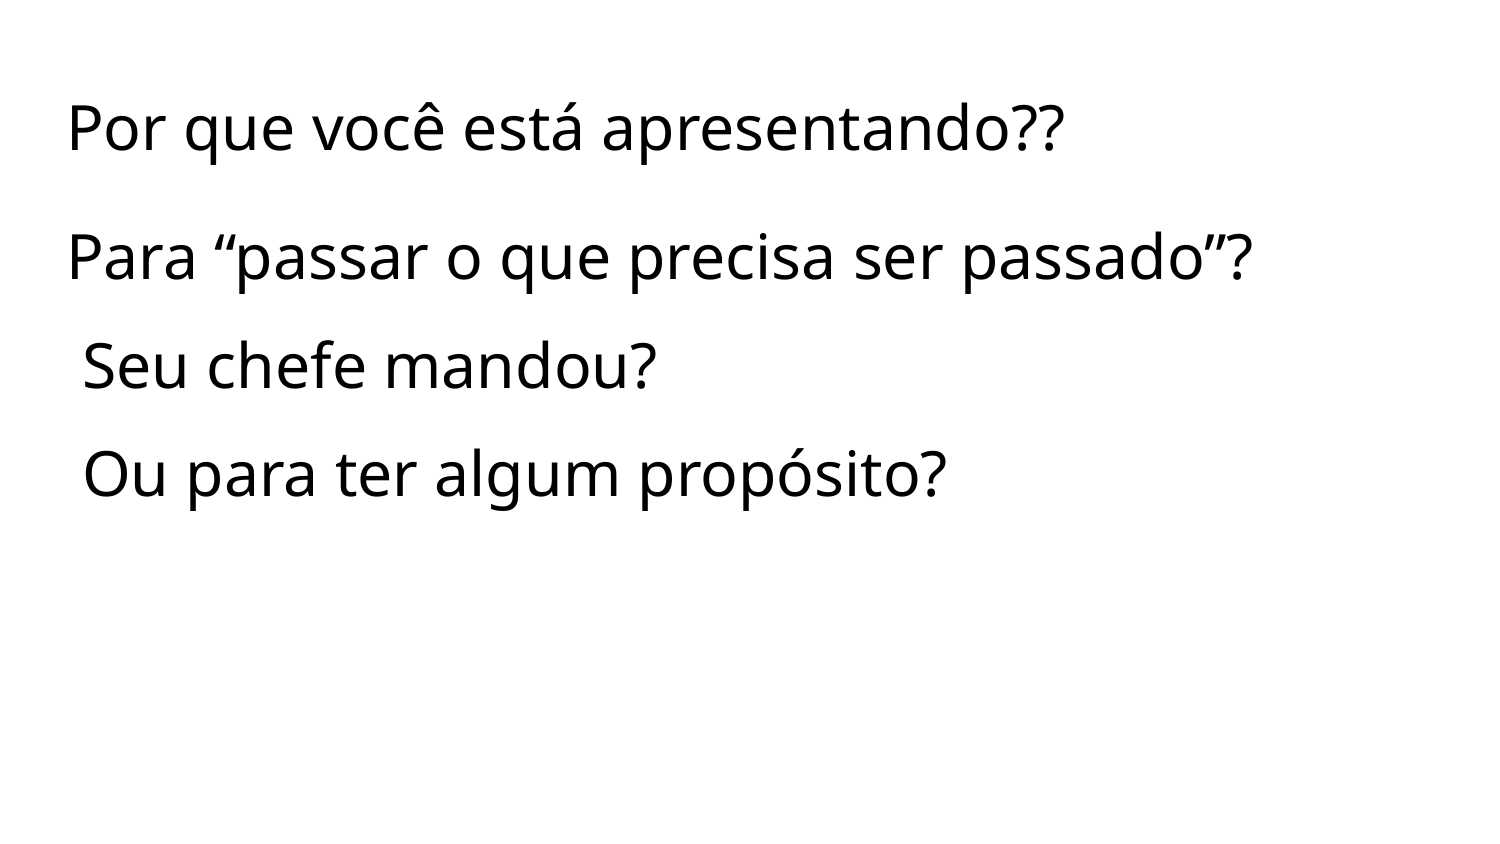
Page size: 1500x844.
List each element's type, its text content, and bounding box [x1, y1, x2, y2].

list Para “passar o que precisa ser passado”? Seu chefe mandou? Ou para ter algum propósito? [51, 202, 1449, 750]
title Por que você está apresentando?? [51, 72, 1449, 167]
